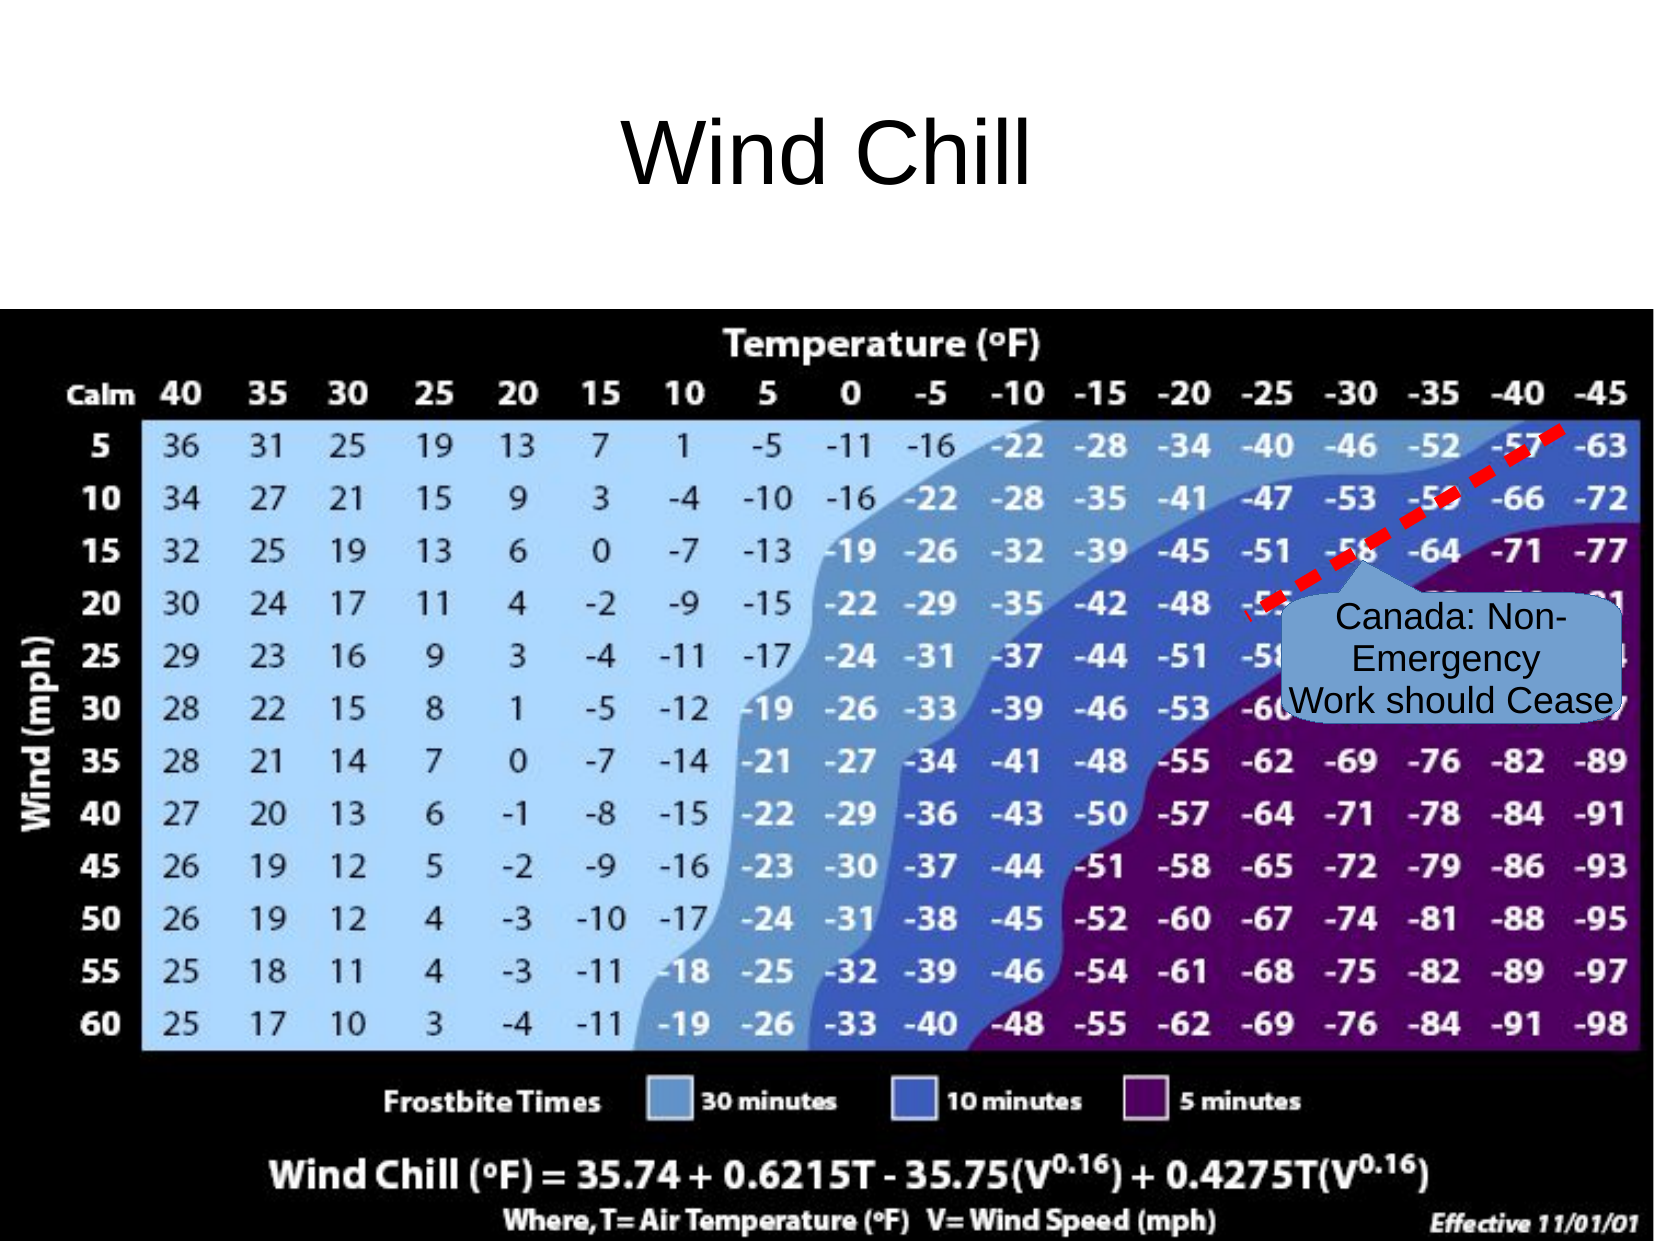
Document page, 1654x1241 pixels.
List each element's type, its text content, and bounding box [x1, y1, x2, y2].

text_box Canada: Non- Emergency Work should Cease [1281, 560, 1622, 724]
picture [0, 309, 1654, 1241]
title Wind Chill [82, 49, 1571, 257]
